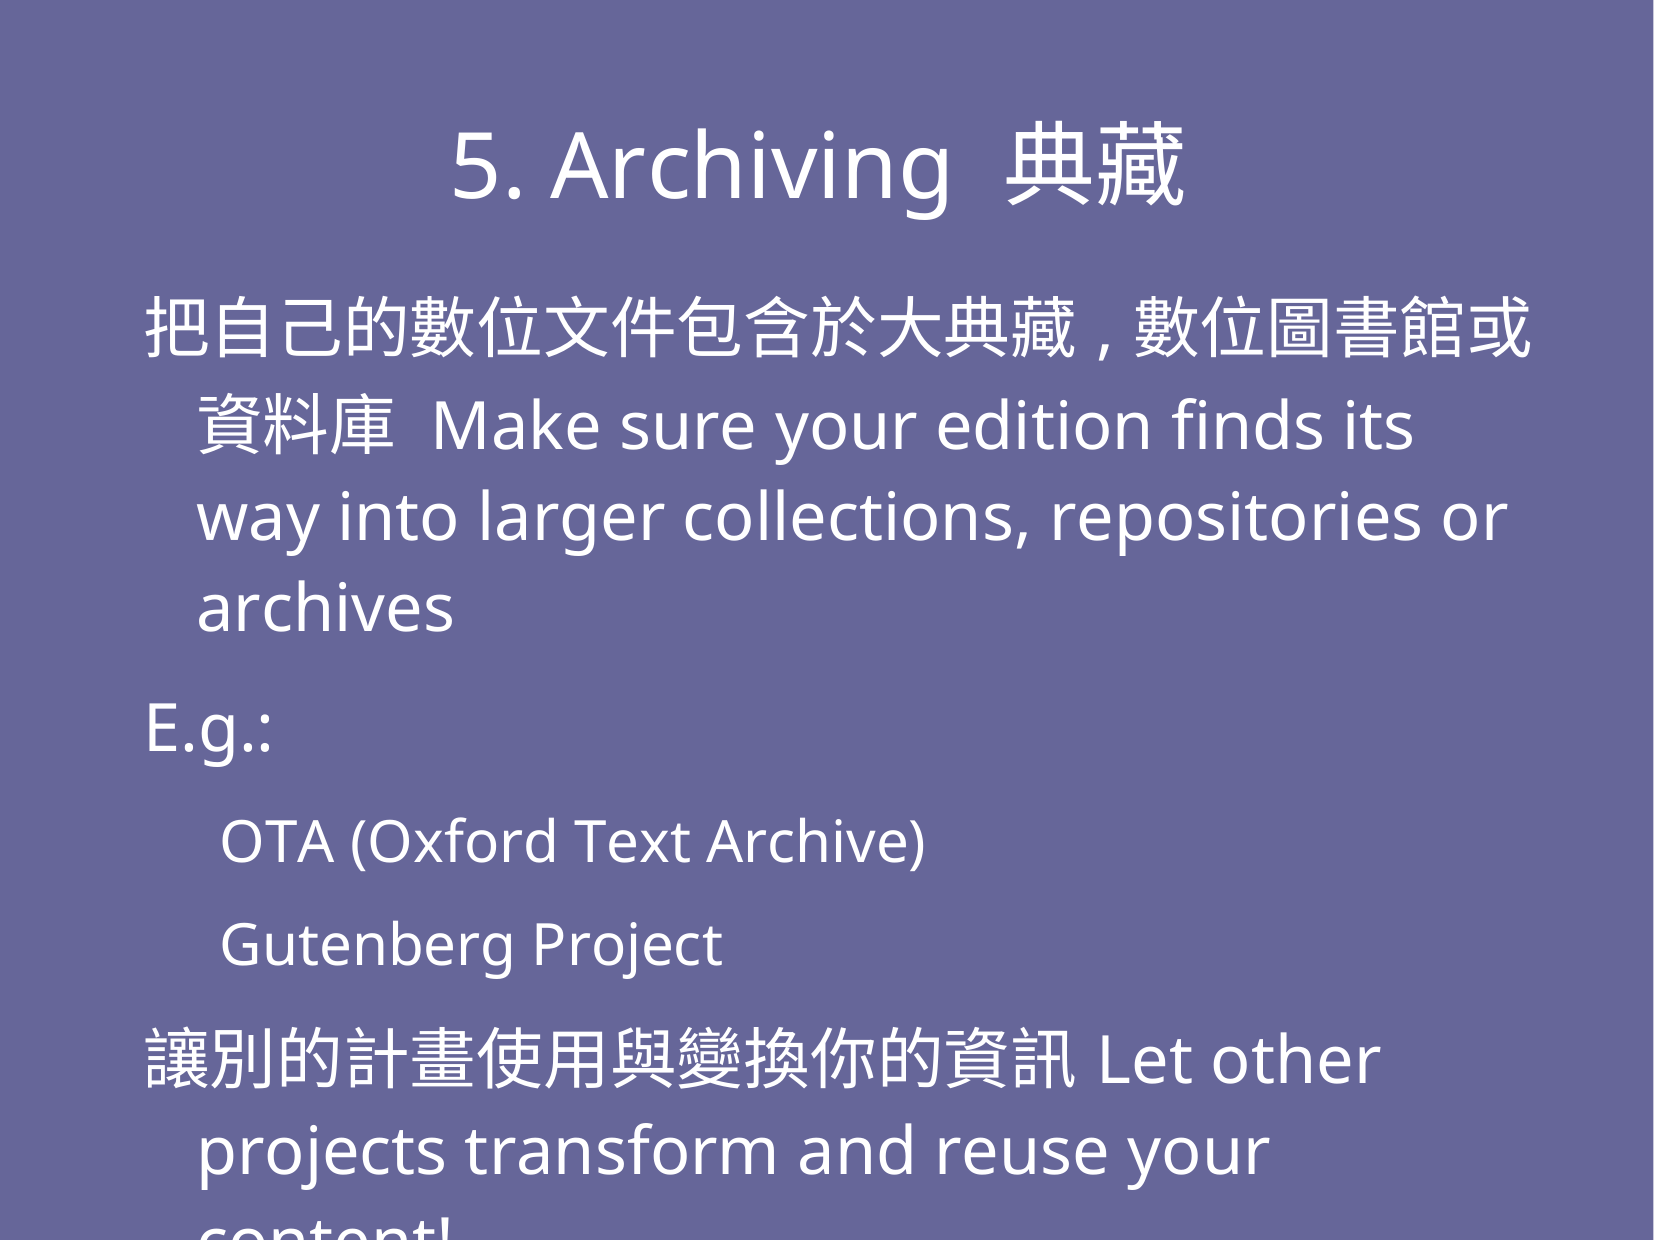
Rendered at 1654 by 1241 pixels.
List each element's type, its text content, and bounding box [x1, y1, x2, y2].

title 5. Archiving 典藏 [112, 55, 1525, 263]
list 把自己的數位文件包含於大典藏,數位圖書館或資料庫 Make sure your edition finds its way into larger collections, repositories or archives E.g.: OTA (Oxford Text Archive) Gutenberg Project 讓別的計畫使用與變換你的資訊Let other projects transform and reuse your content! [125, 275, 1538, 1163]
